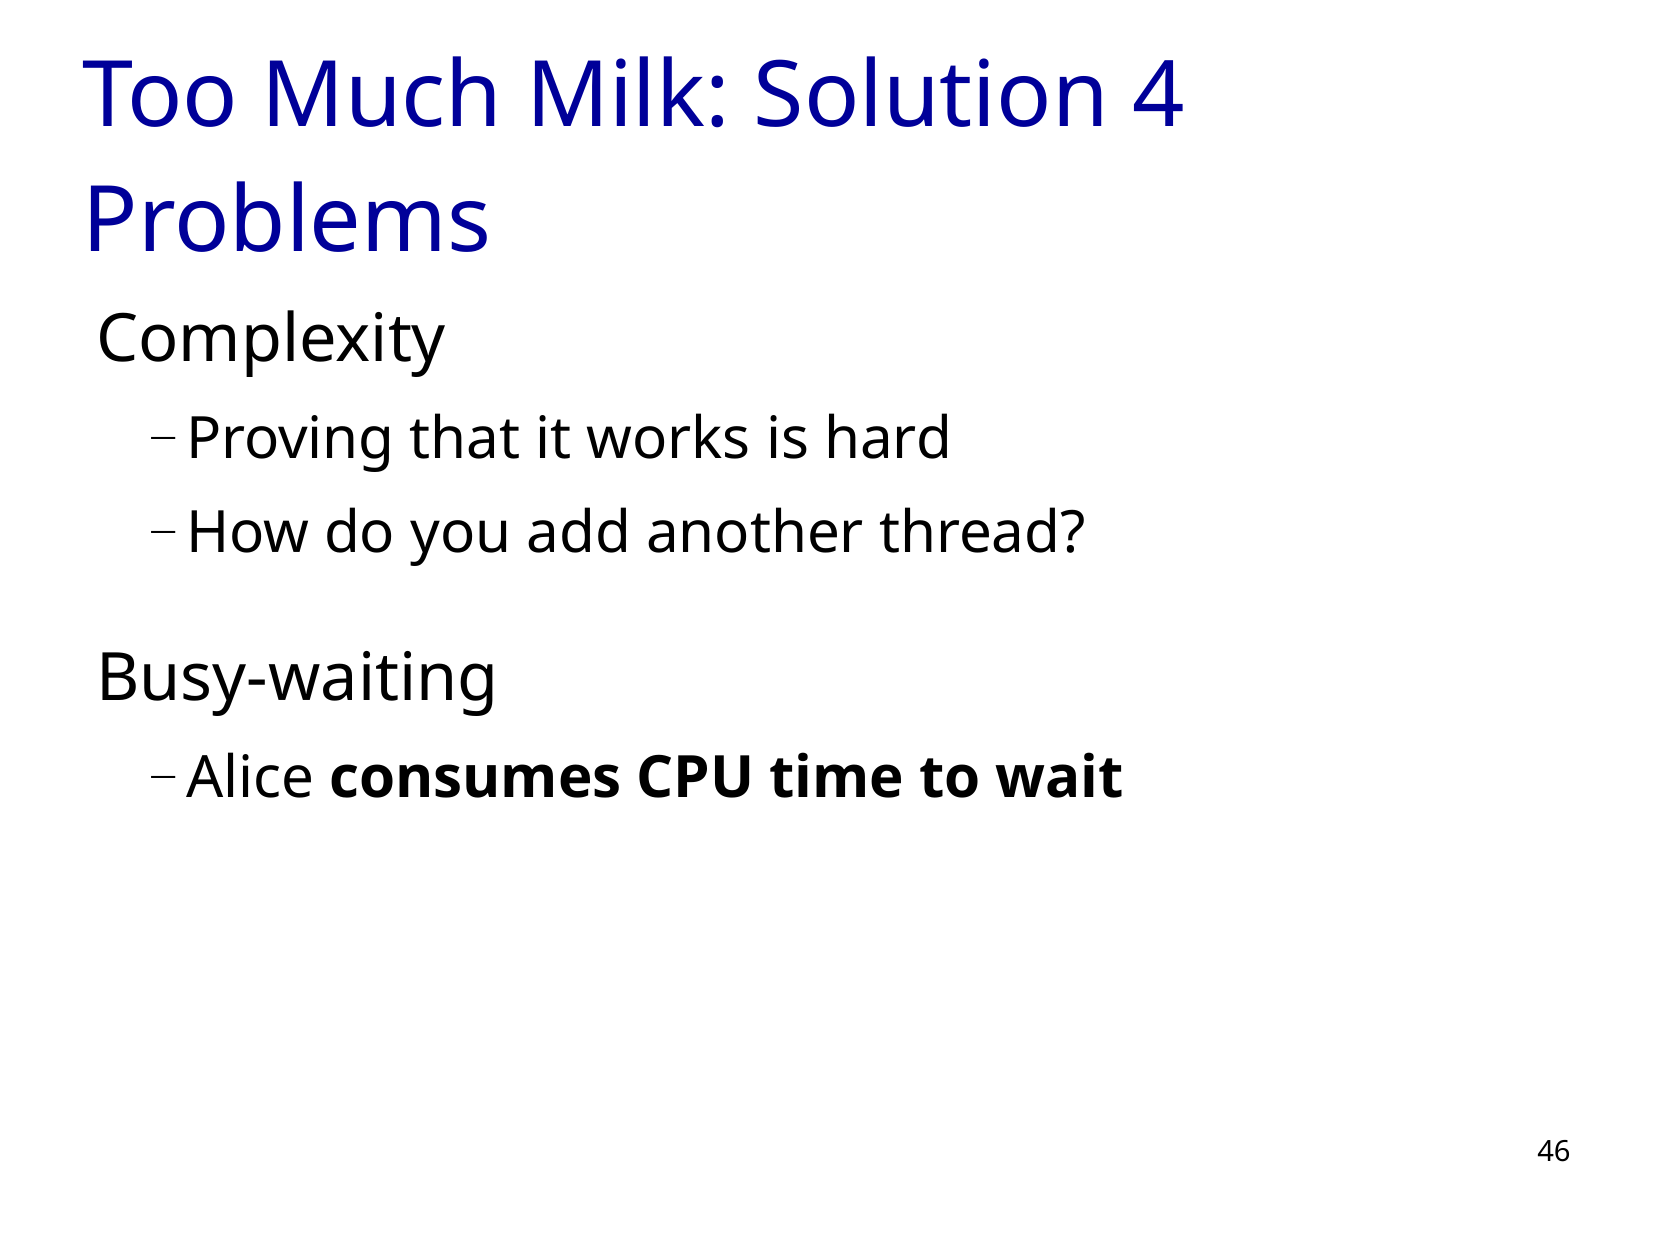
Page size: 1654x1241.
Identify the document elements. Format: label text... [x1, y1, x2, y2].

title Too Much Milk: Solution 4 Problems [82, 49, 1571, 257]
list Complexity Proving that it works is hard How do you add another thread? Busy-waiting Alice consumes CPU time to wait [60, 290, 1571, 1096]
